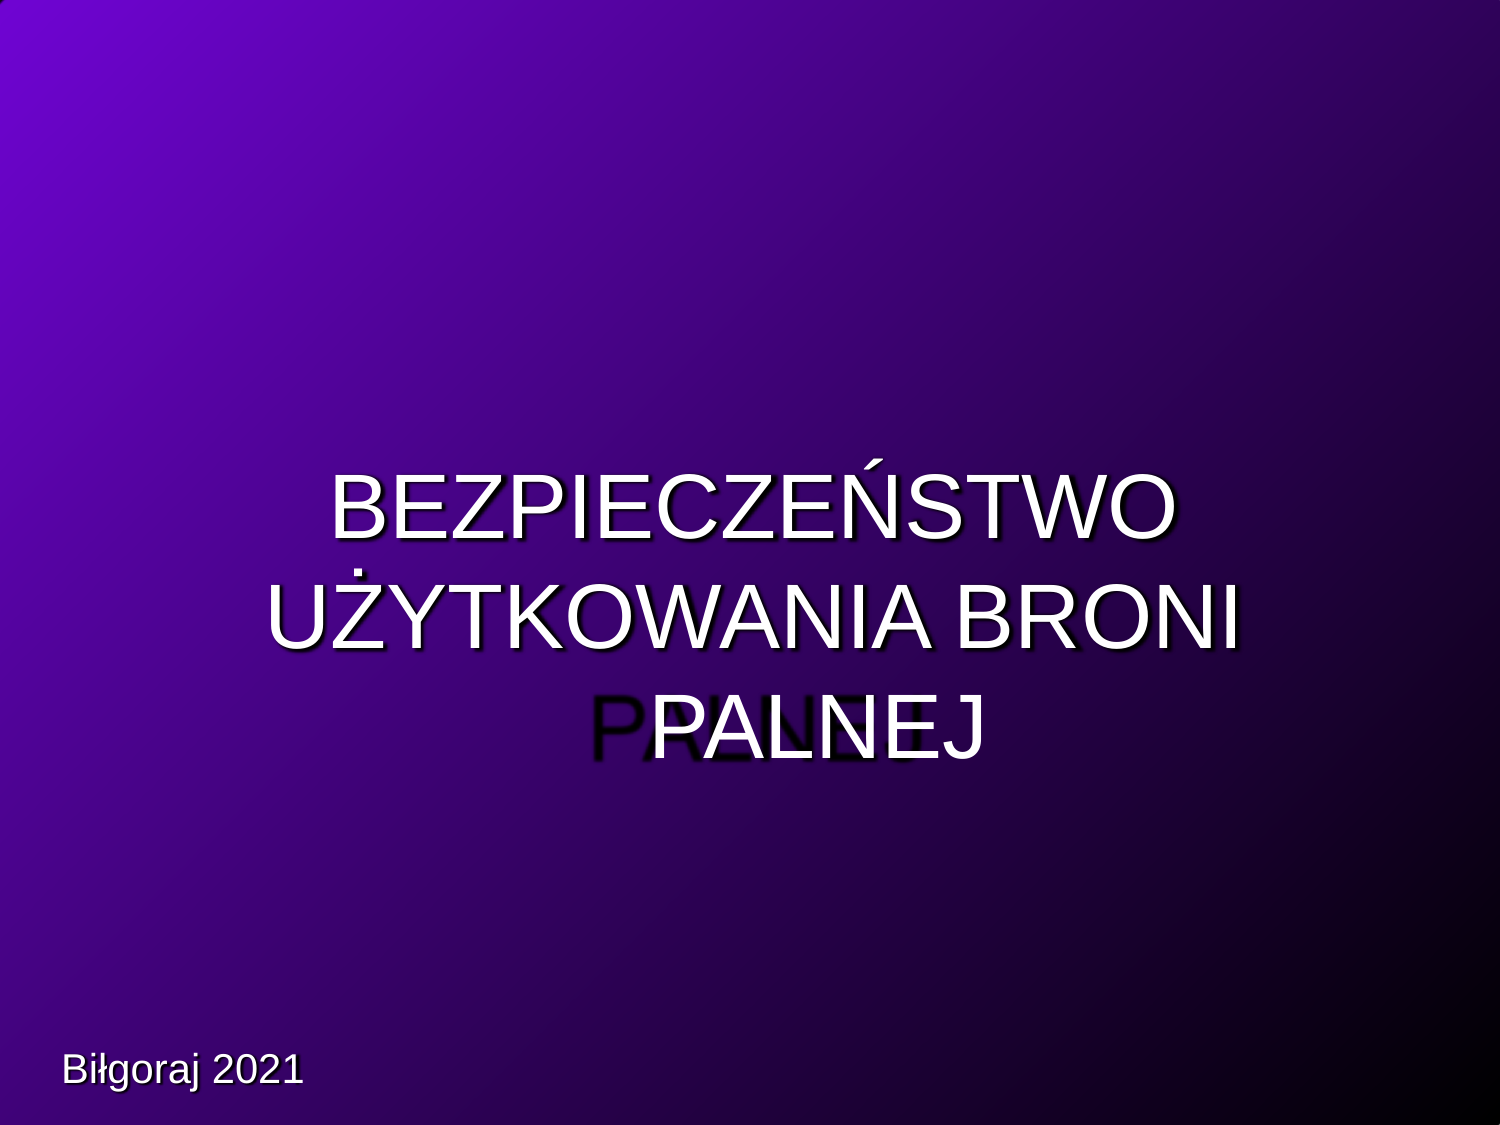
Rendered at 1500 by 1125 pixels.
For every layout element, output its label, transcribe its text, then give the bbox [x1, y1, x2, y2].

picture [0, 0, 1500, 1125]
text_box BEZPIECZEŃSTWO UŻYTKOWANIA BRONI PALNEJ [262, 444, 1247, 777]
text_box Biłgoraj 2021 [59, 1039, 308, 1092]
